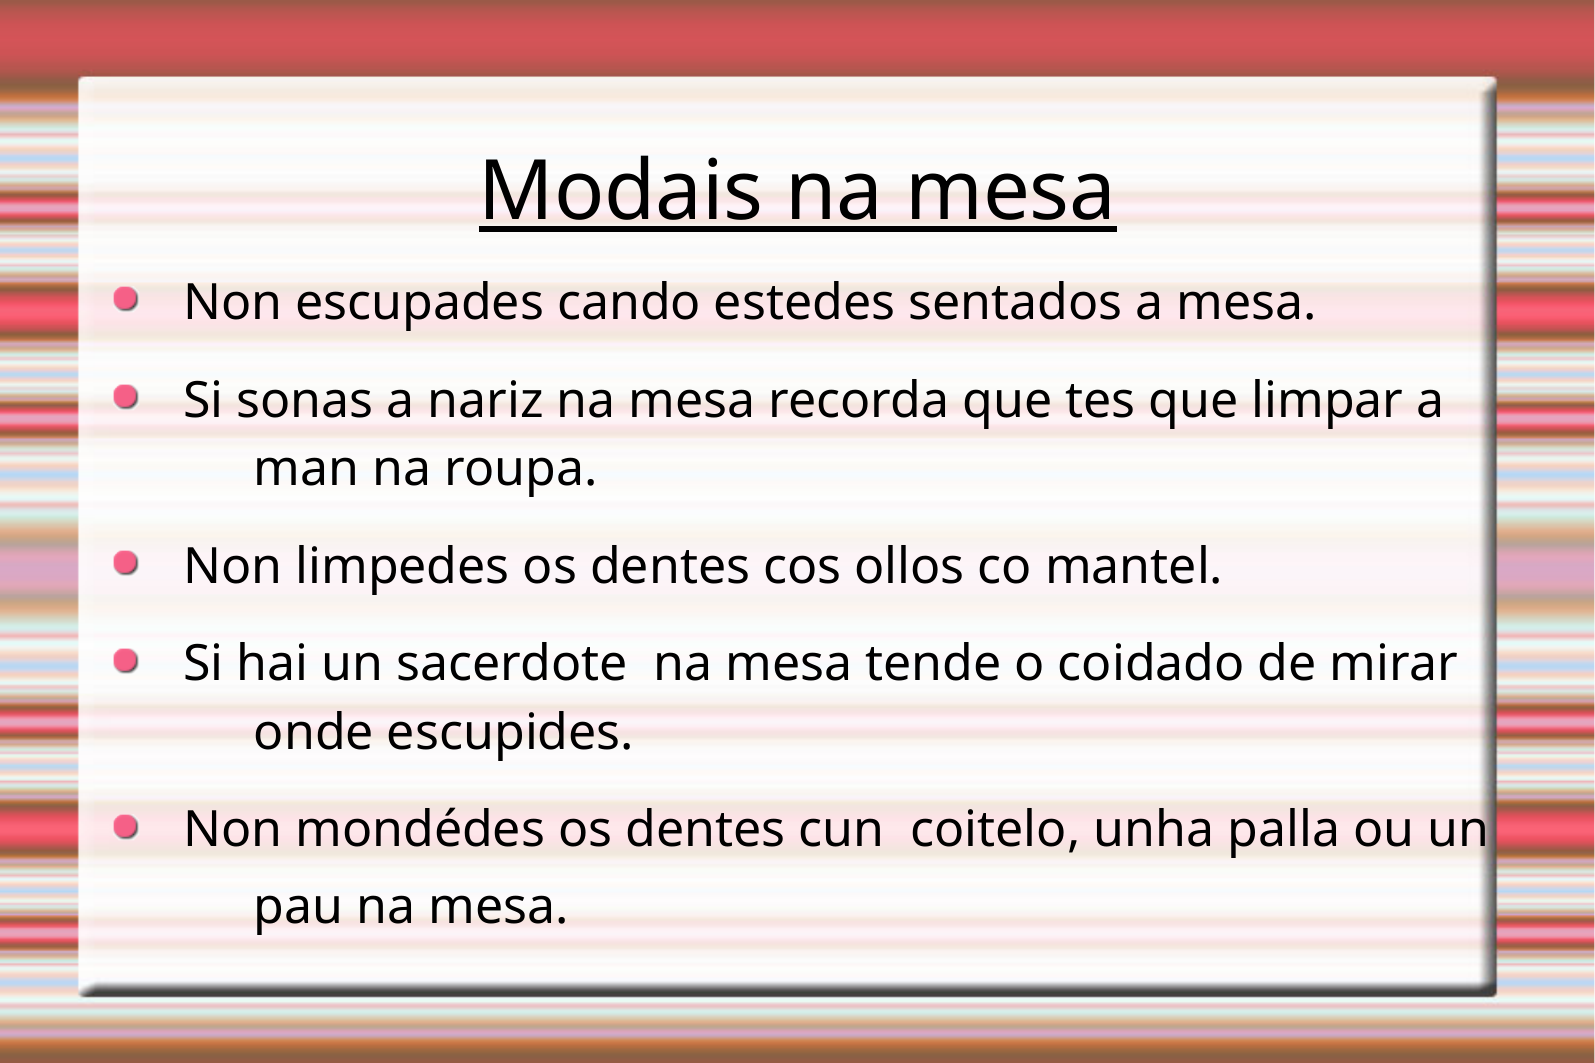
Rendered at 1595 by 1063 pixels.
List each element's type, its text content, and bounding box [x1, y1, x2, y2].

title Modais na mesa [117, 98, 1479, 265]
list Non escupades cando estedes sentados a mesa. Si sonas a nariz na mesa recorda que tes que limpar a man na roupa. Non limpedes os dentes cos ollos co mantel. Si hai un sacerdote na mesa tende o coidado de mirar onde escupides. Non mondédes os dentes cun coitelo, unha palla ou un pau na mesa. [88, 265, 1505, 971]
picture [0, 0, 1595, 1063]
